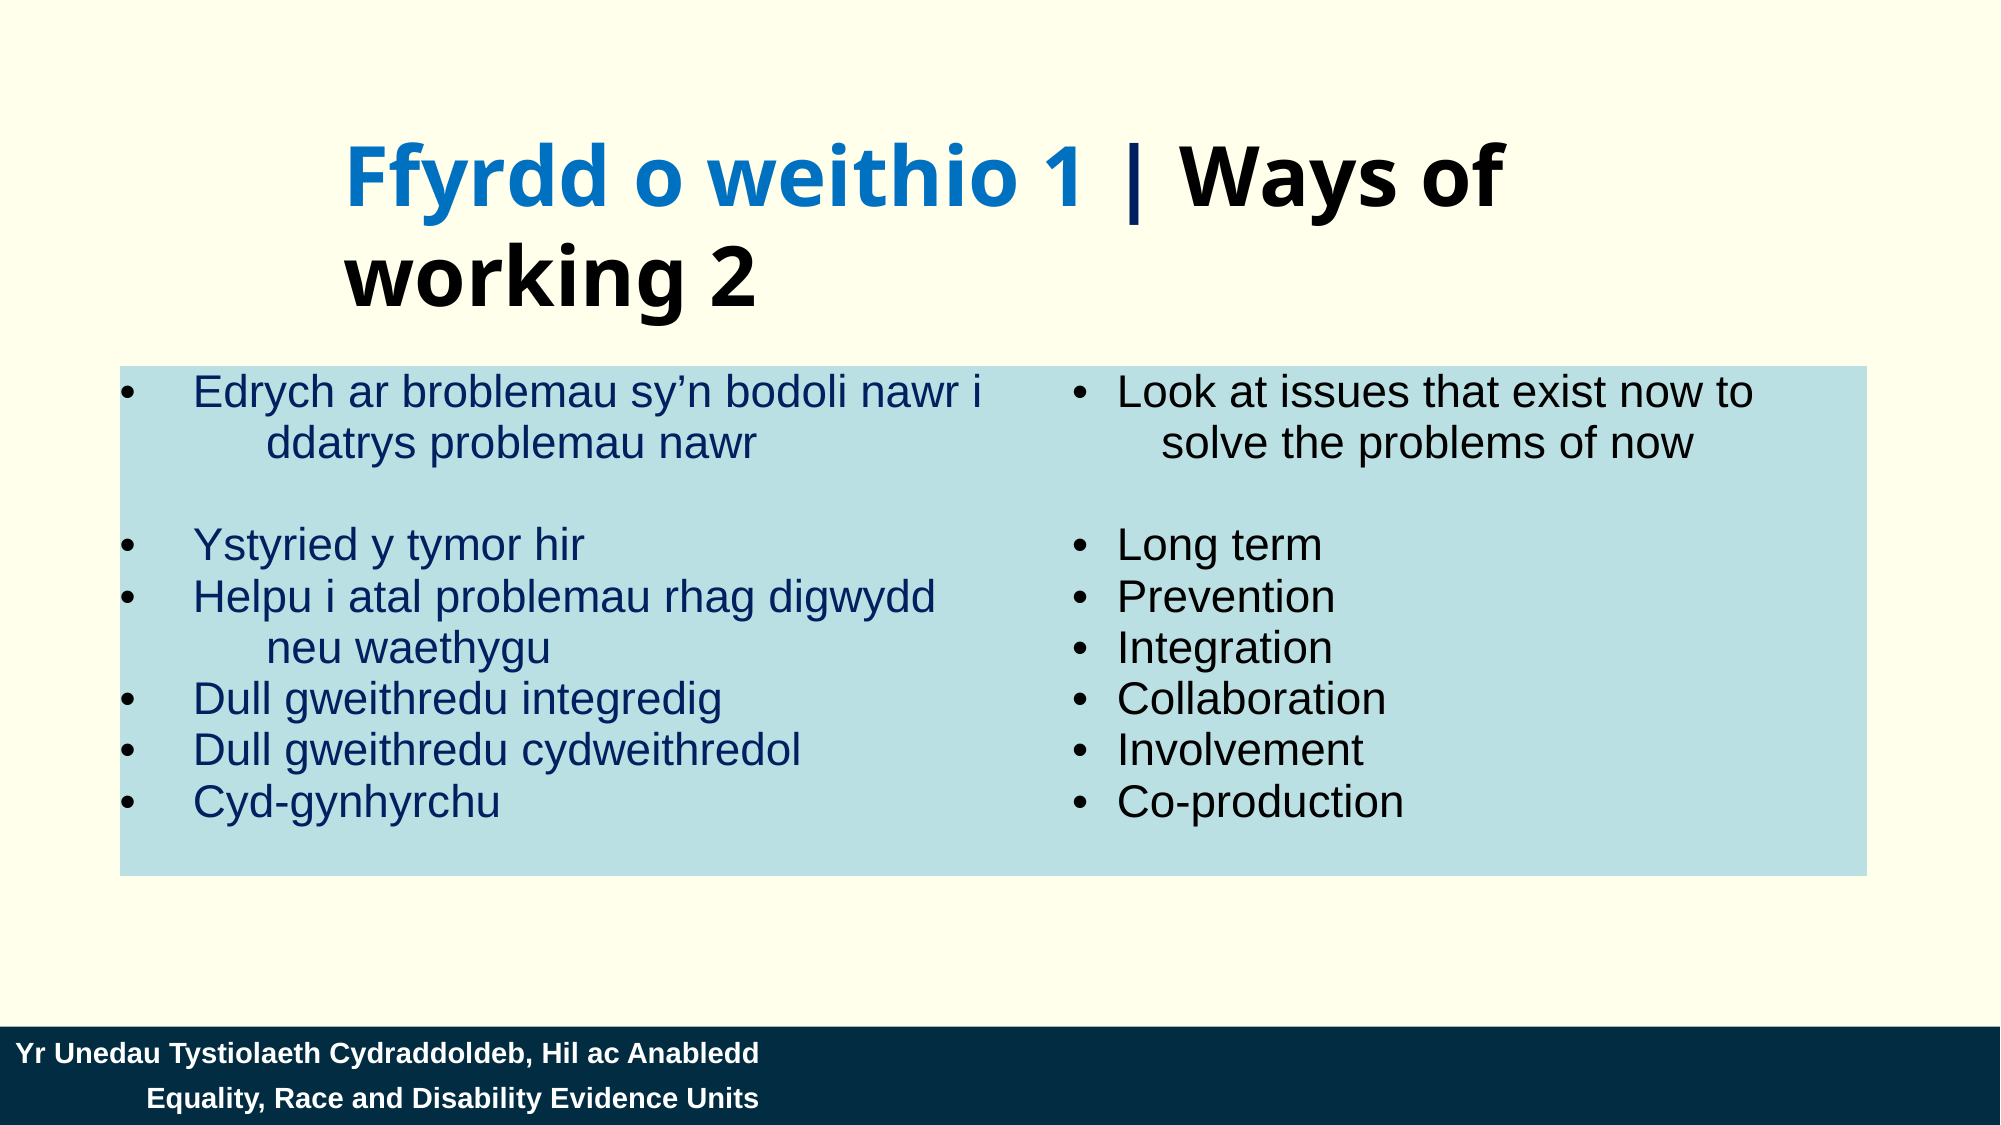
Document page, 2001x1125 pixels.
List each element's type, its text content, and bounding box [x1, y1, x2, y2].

text_box Ffyrdd o weithio 1 | Ways of working 2 [178, 115, 1759, 268]
table_header Look at issues that exist now to solve the problems of now Long term Prevention Integration Collaboration Involvement Co-production [1002, 366, 1867, 876]
table_header Edrych ar broblemau sy’n bodoli nawr i ddatrys problemau nawr Ystyried y tymor hir Helpu i atal problemau rhag digwydd neu waethygu Dull gweithredu integredig Dull gweithredu cydweithredol Cyd-gynhyrchu [120, 366, 1002, 876]
text_box Yr Unedau Tystiolaeth Cydraddoldeb, Hil ac Anabledd Equality, Race and Disability Evidence Units [0, 1026, 2000, 1125]
